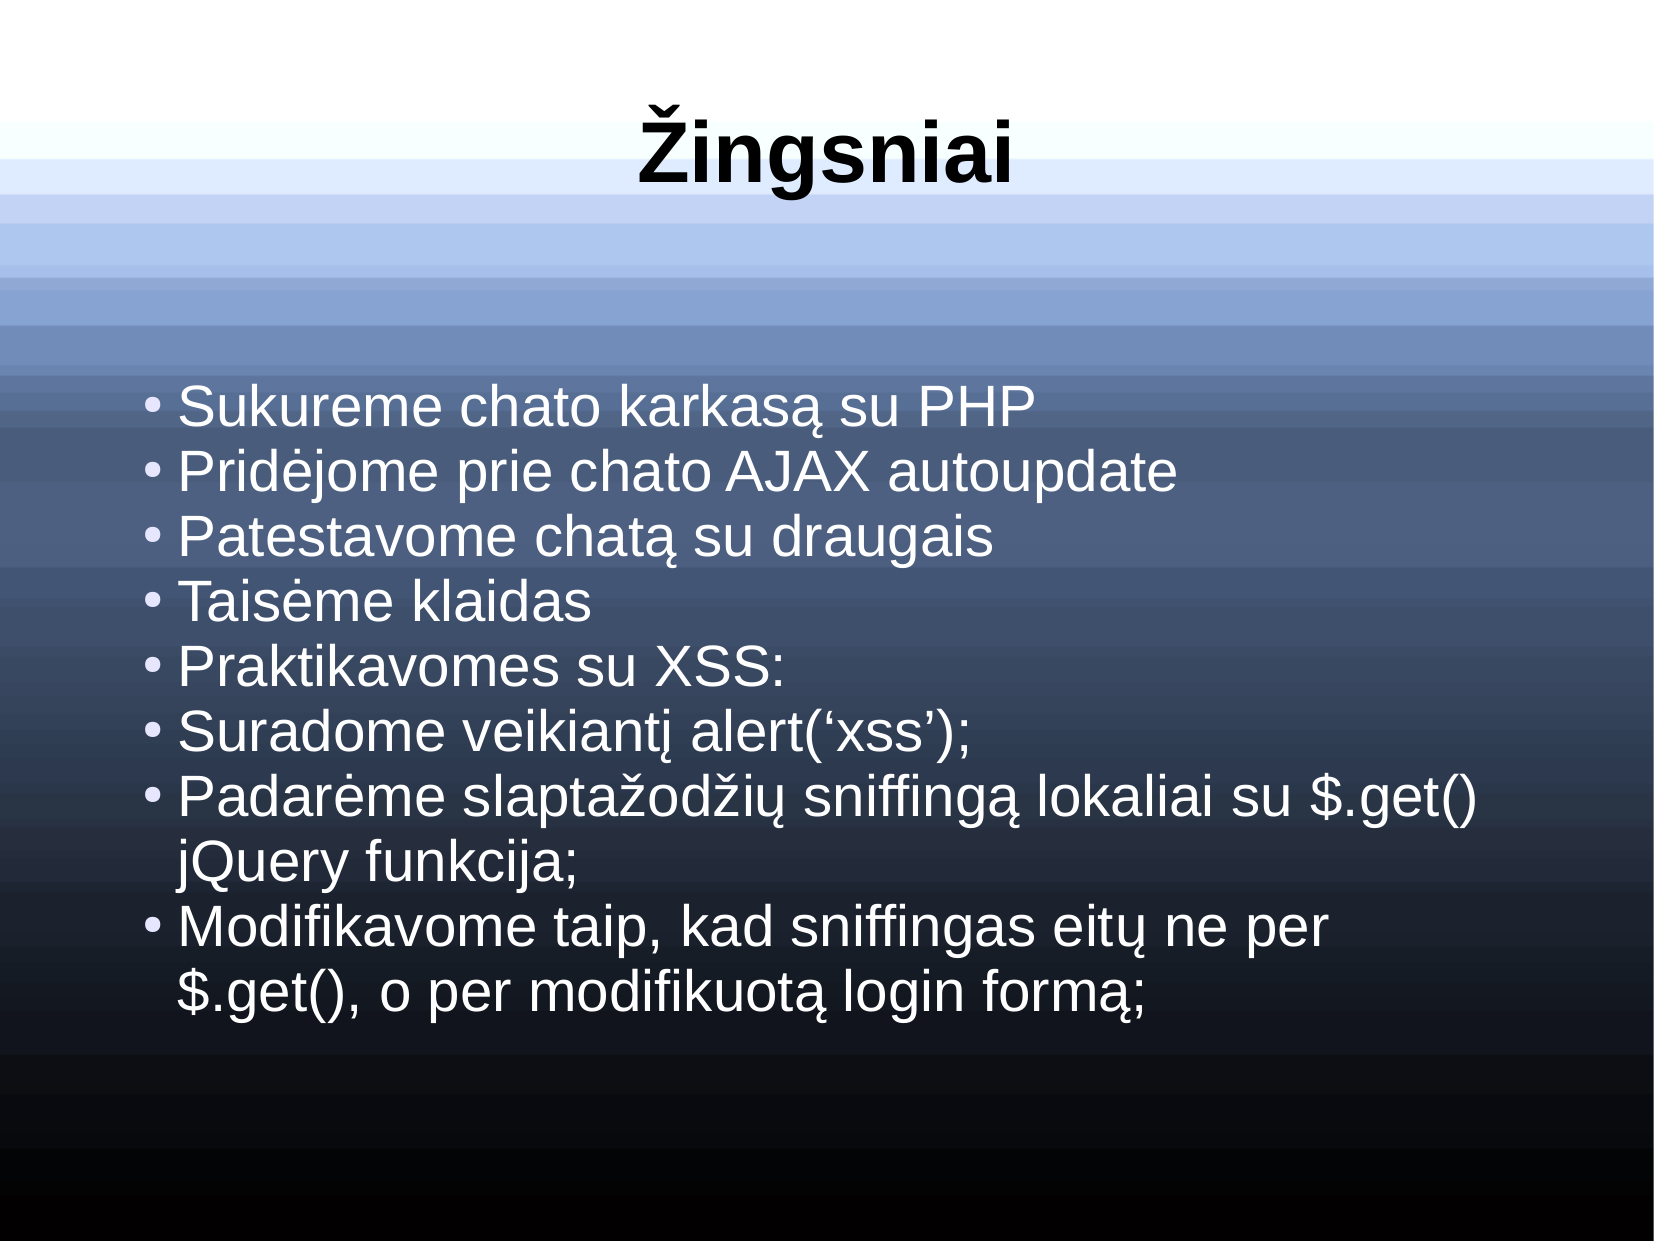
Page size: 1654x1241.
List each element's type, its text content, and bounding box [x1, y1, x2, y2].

text_box Sukureme chato karkasą su PHP Pridėjome prie chato AJAX autoupdate Patestavome chatą su draugais Taisėme klaidas Praktikavomes su XSS: Suradome veikiantį alert(‘xss’); Padarėme slaptažodžių sniffingą lokaliai su $.get() jQuery funkcija; Modifikavome taip, kad sniffingas eitų ne per $.get(), o per modifikuotą login formą; [92, 366, 1533, 1132]
title Žingsniai [82, 49, 1571, 257]
picture [0, 0, 1654, 1241]
